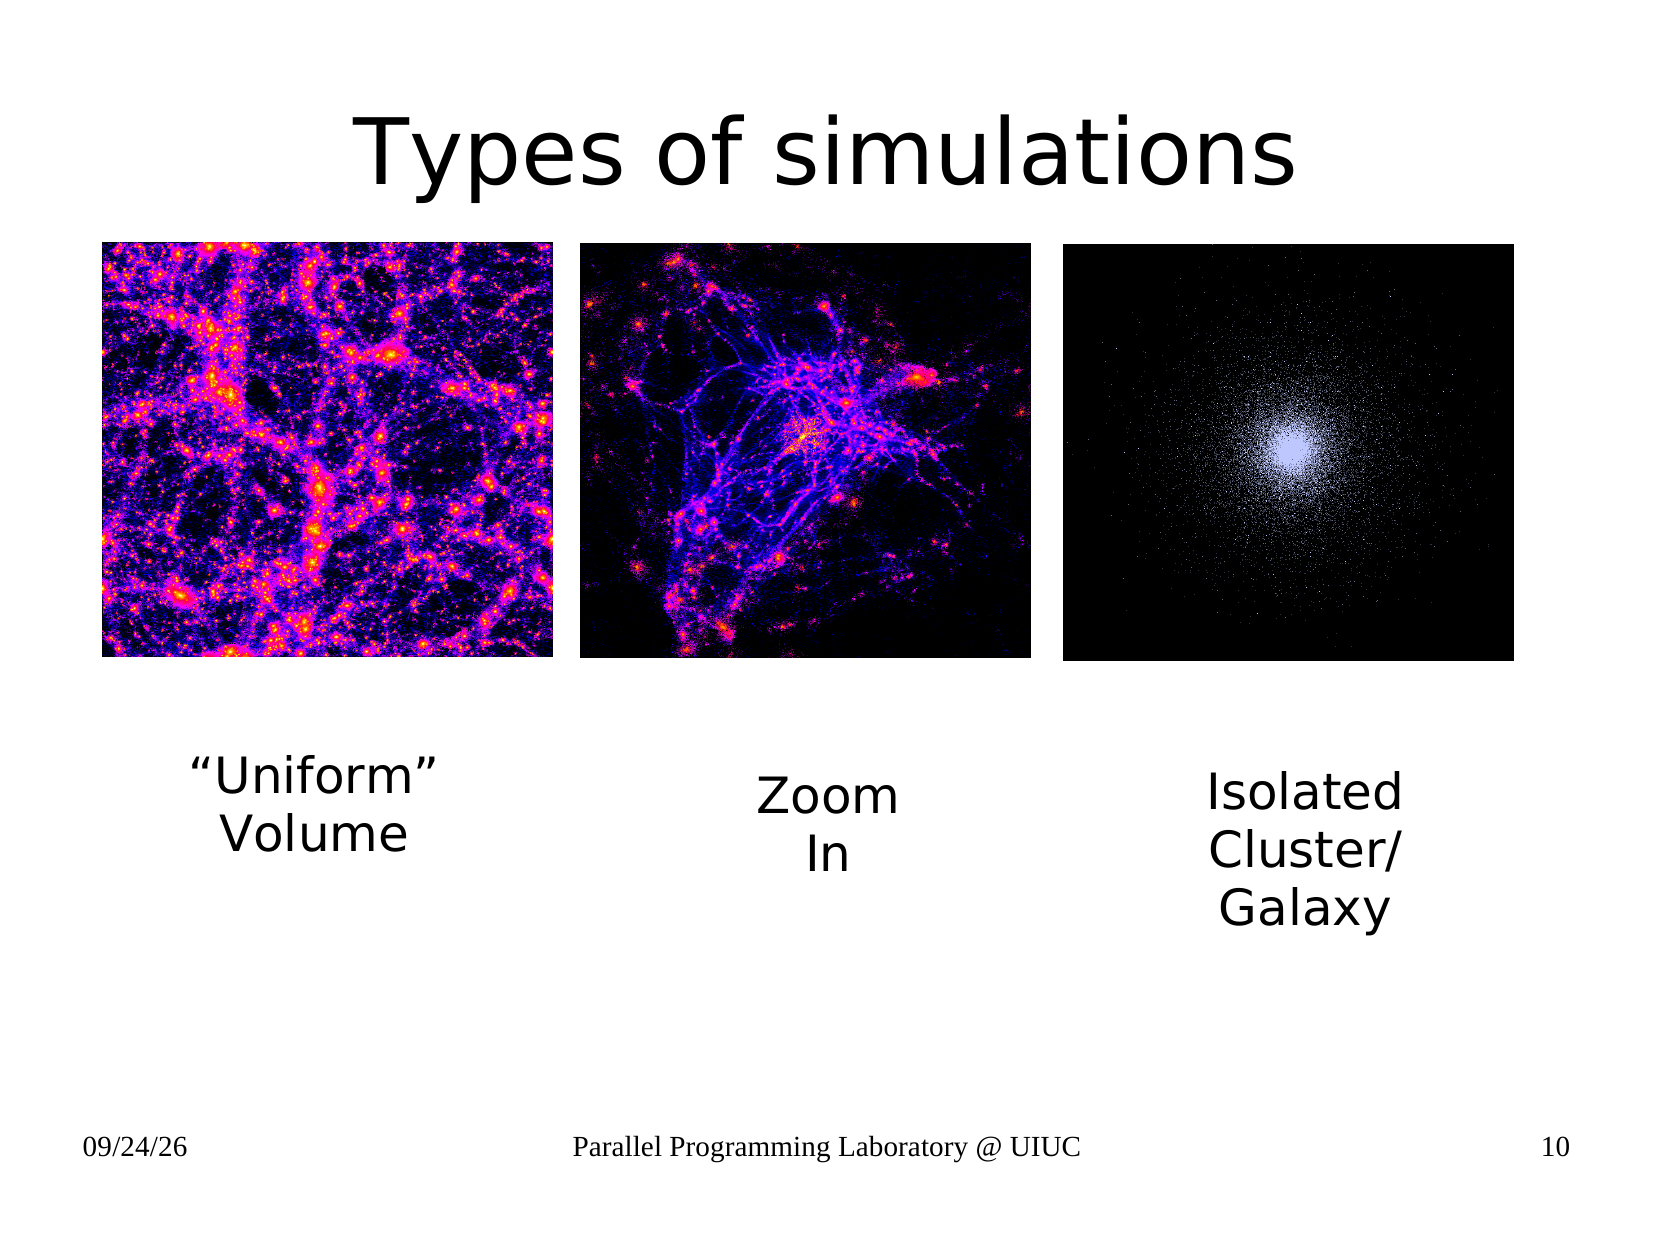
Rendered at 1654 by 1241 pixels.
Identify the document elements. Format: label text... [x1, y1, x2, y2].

text_box Zoom In [692, 759, 965, 898]
picture [580, 243, 1031, 658]
picture [102, 242, 553, 657]
text_box “Uniform” Volume [173, 739, 456, 901]
text_box Isolated Cluster/ Galaxy [1191, 755, 1420, 946]
title Types of simulations [82, 49, 1571, 257]
picture [1063, 244, 1514, 661]
